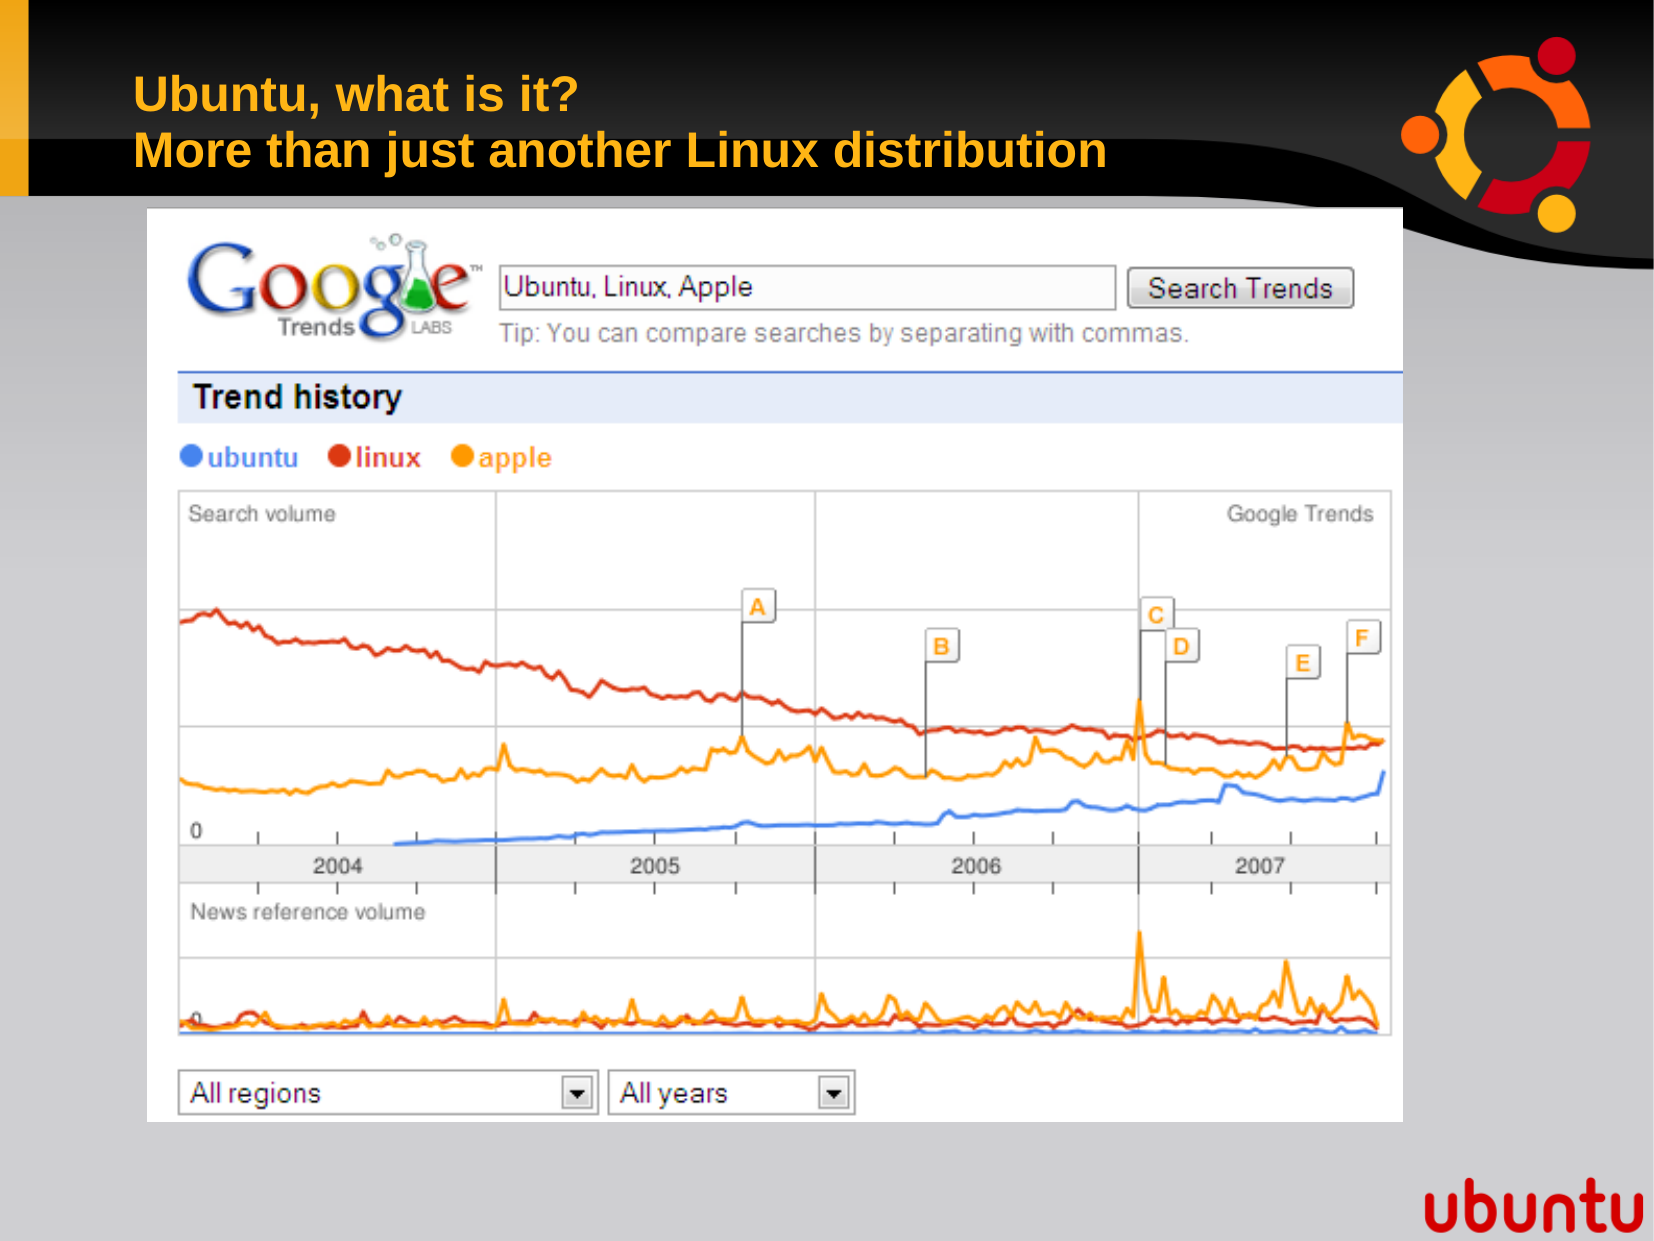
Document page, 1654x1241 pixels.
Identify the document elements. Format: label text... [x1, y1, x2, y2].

text_box Ubuntu, what is it? More than just another Linux distribution [118, 59, 1211, 186]
picture [0, 0, 1654, 1241]
